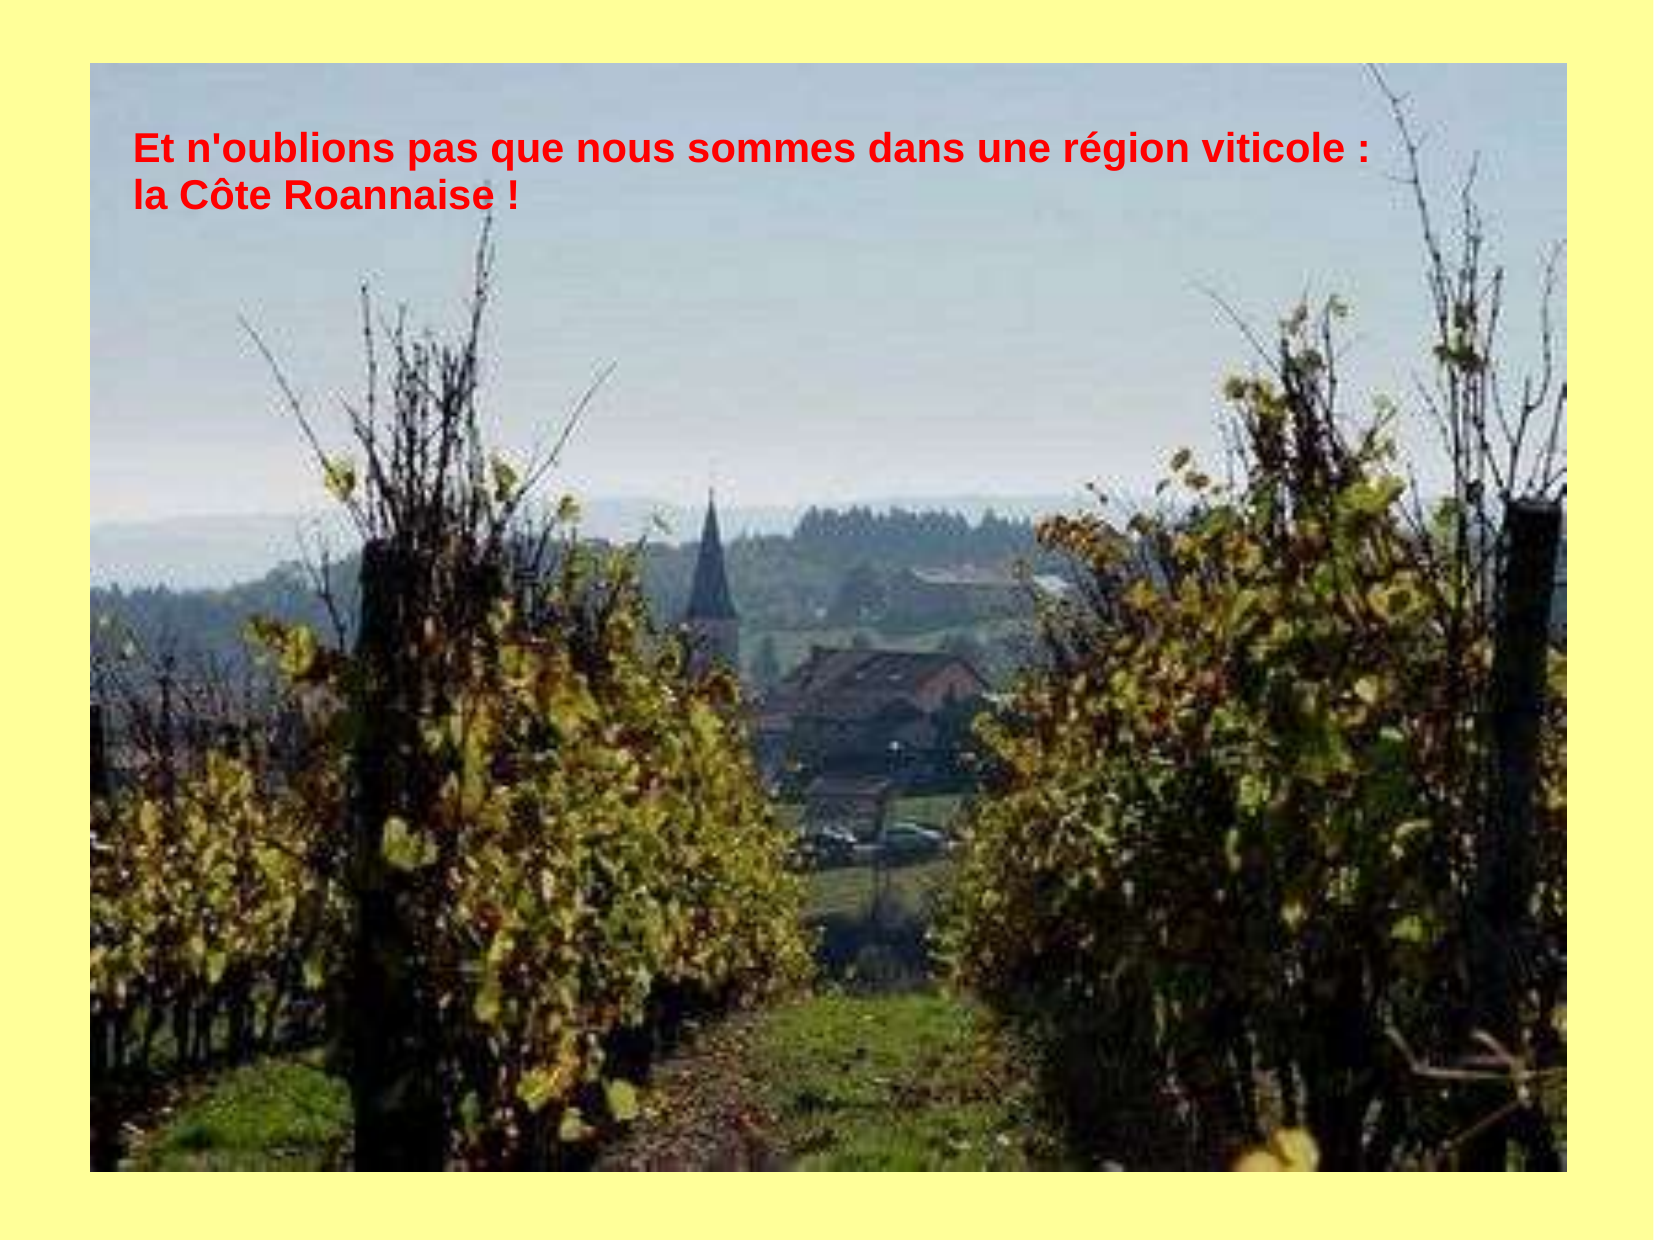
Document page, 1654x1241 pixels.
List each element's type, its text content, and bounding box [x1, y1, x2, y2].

text_box Et n'oublions pas que nous sommes dans une région viticole : la Côte Roannaise ! [118, 118, 1418, 227]
picture [90, 63, 1567, 1172]
